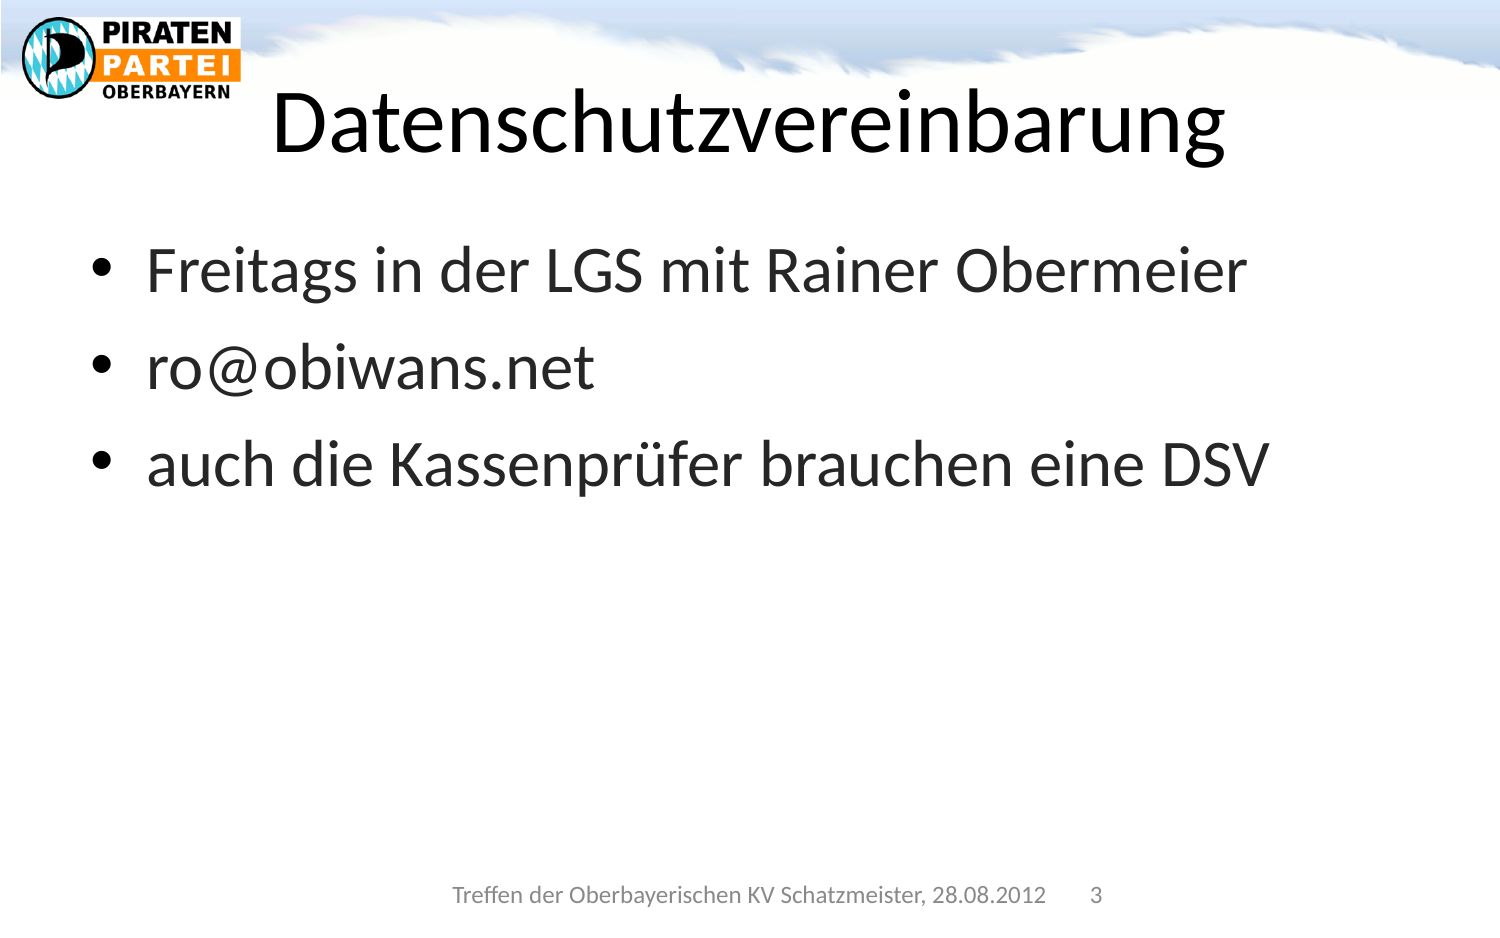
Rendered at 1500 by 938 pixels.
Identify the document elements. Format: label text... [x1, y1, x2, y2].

list Freitags in der LGS mit Rainer Obermeier ro@obiwans.net auch die Kassenprüfer brauchen eine DSV [75, 218, 1426, 838]
title Datenschutzvereinbarung [75, 37, 1426, 194]
text_box Treffen der Oberbayerischen KV Schatzmeister, 28.08.2012 [76, 868, 1074, 919]
text_box [1074, 868, 1426, 919]
